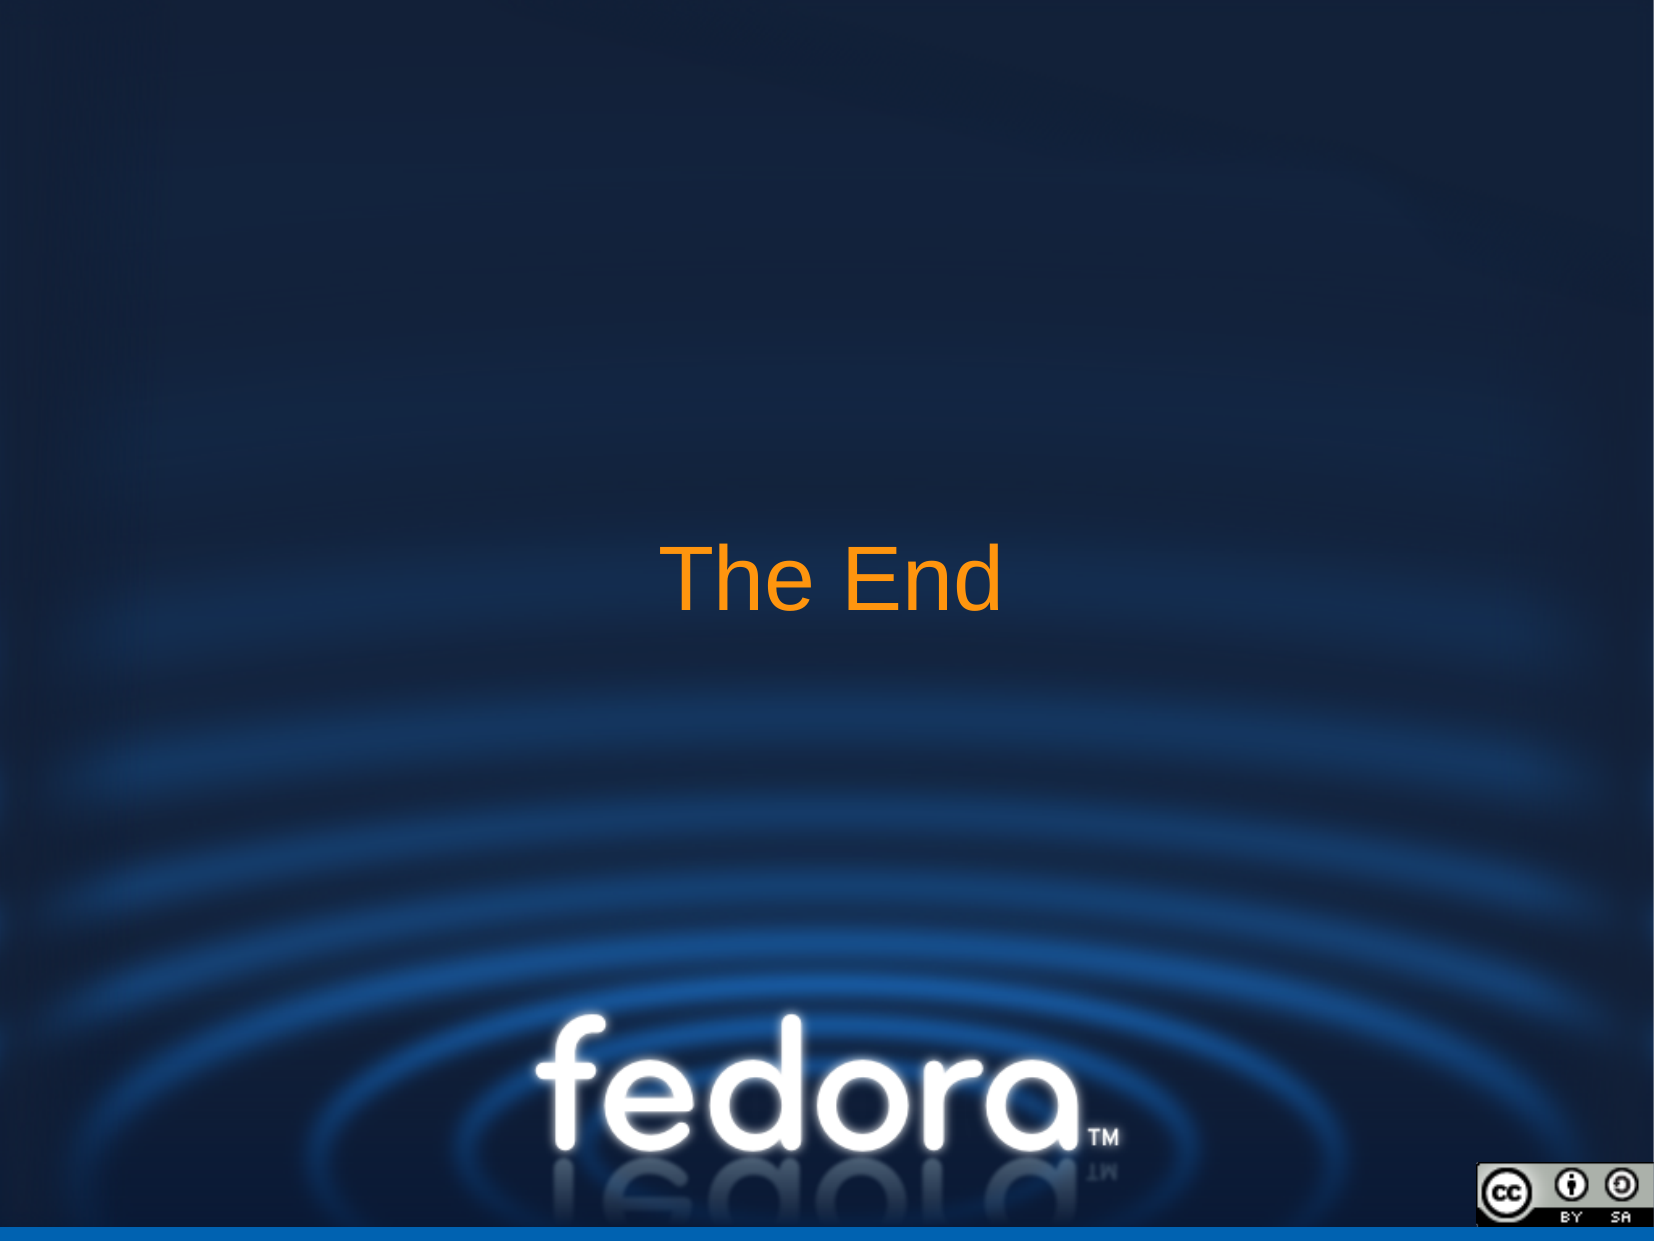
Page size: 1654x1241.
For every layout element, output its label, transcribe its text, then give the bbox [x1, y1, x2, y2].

title The End [125, 482, 1538, 676]
picture [0, 0, 1654, 1227]
